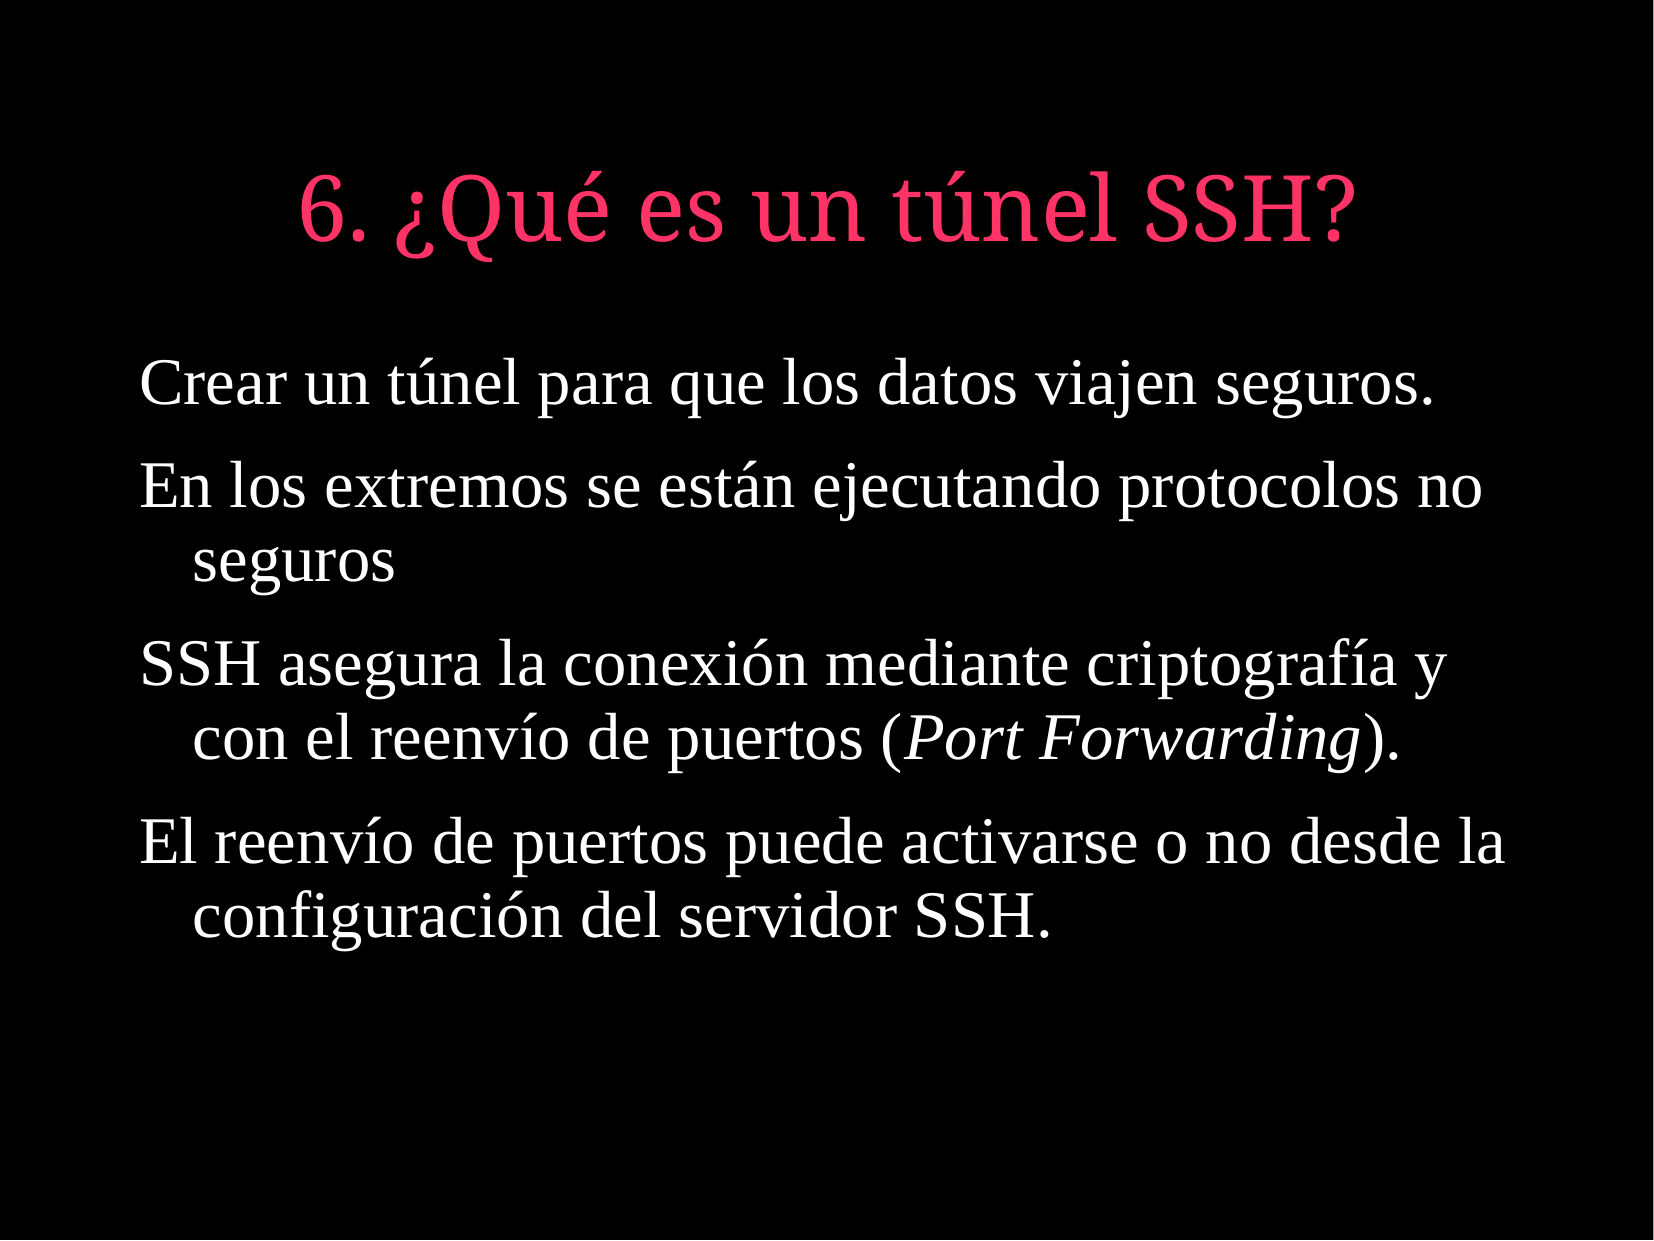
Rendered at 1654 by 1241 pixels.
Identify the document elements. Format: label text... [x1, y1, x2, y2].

list Crear un túnel para que los datos viajen seguros. En los extremos se están ejecutando protocolos no seguros SSH asegura la conexión mediante criptografía y con el reenvío de puertos (Port Forwarding). El reenvío de puertos puede activarse o no desde la configuración del servidor SSH. [121, 344, 1534, 1127]
title 6. ¿Qué es un túnel SSH? [121, 102, 1534, 311]
